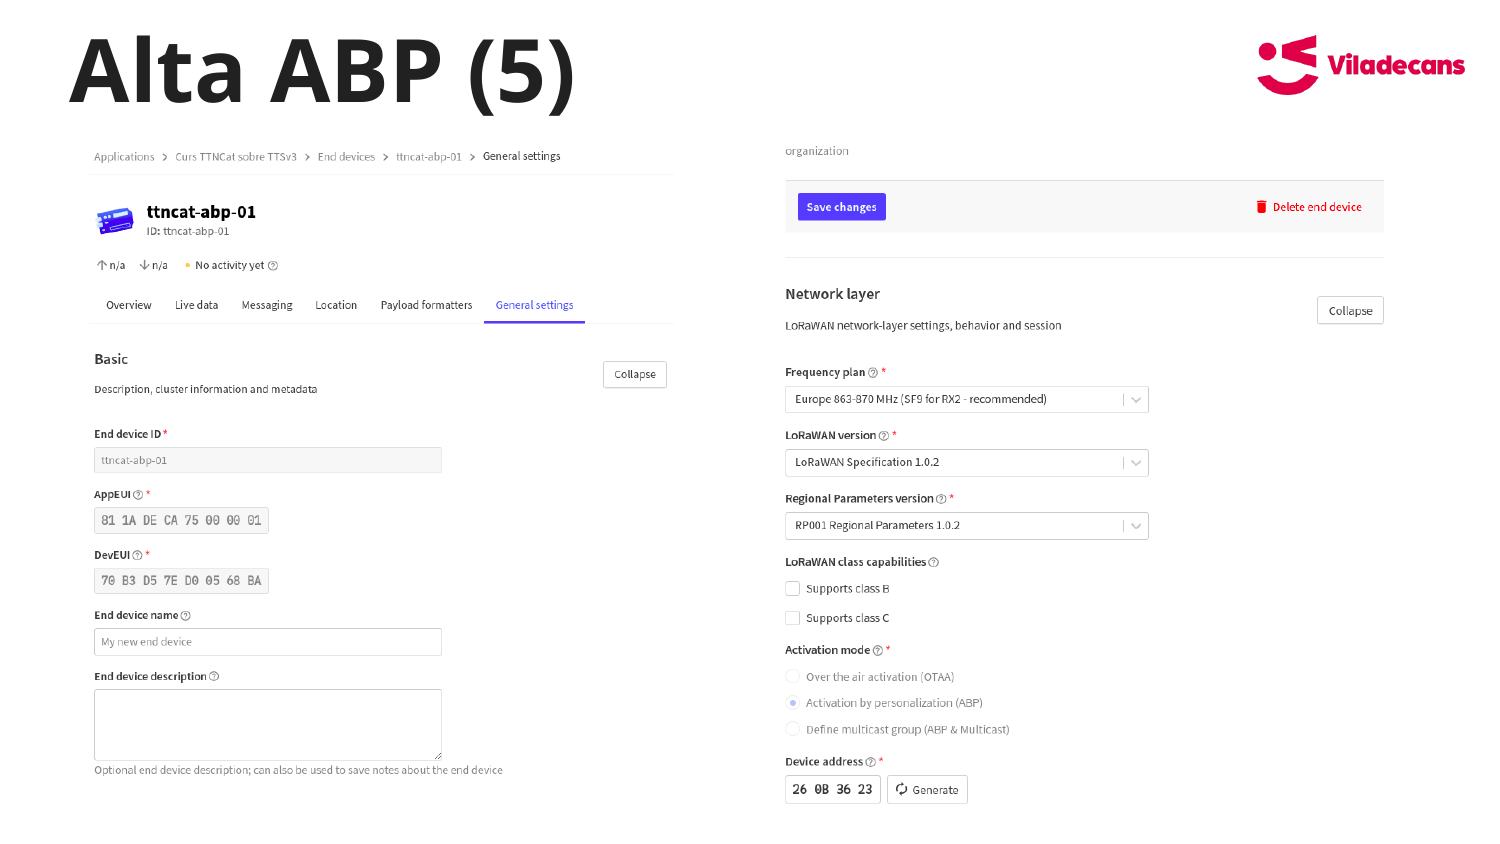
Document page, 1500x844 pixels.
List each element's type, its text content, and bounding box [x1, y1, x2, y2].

picture [89, 146, 674, 780]
picture [779, 143, 1386, 804]
picture [1453, 35, 1465, 95]
title Alta ABP (5) [55, 0, 1453, 132]
